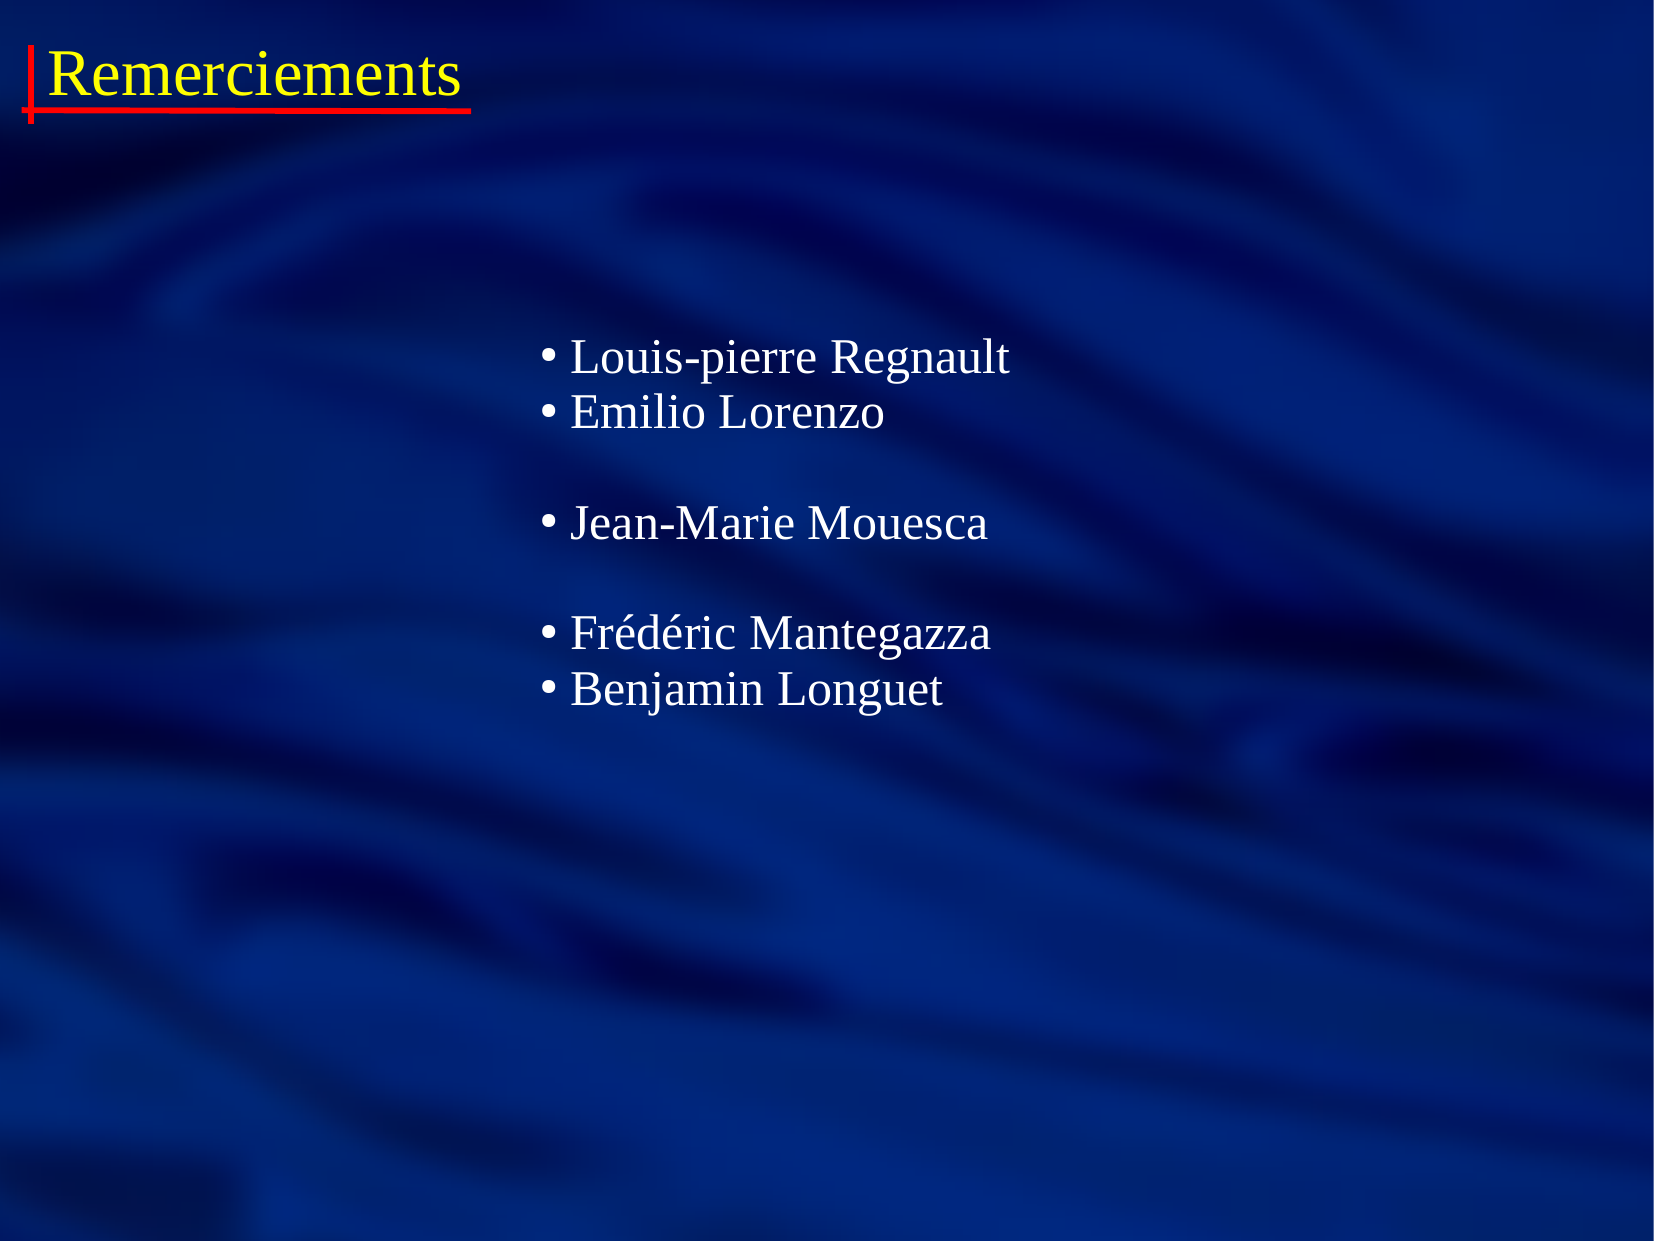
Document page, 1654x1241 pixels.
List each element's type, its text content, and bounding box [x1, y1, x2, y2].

picture [0, 0, 1654, 1241]
text_box Remerciements [47, 35, 1231, 110]
text_box Louis-pierre Regnault Emilio Lorenzo Jean-Marie Mouesca Frédéric Mantegazza Benjamin Longuet [539, 328, 1011, 716]
